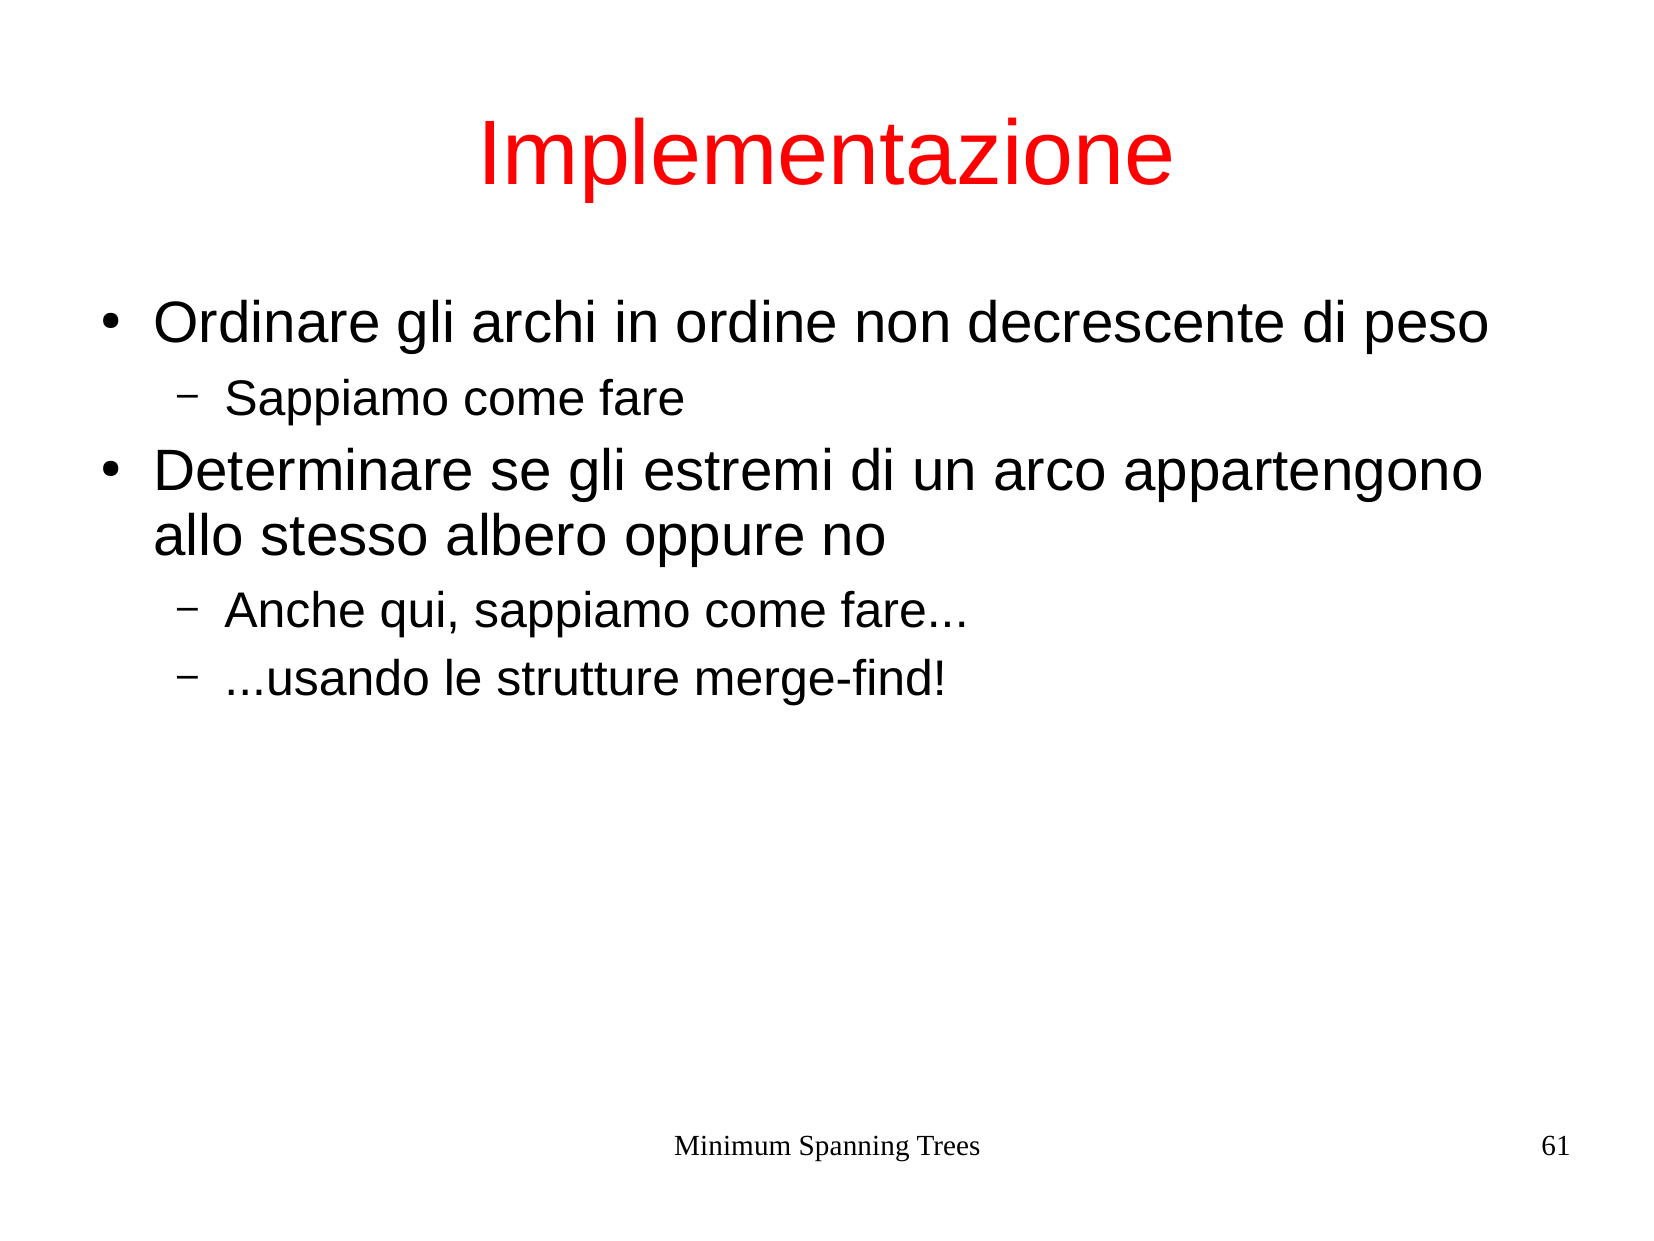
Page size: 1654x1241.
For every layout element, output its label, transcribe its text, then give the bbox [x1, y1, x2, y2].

title Implementazione [82, 49, 1571, 257]
list Ordinare gli archi in ordine non decrescente di peso Sappiamo come fare Determinare se gli estremi di un arco appartengono allo stesso albero oppure no Anche qui, sappiamo come fare... ...usando le strutture merge-find! [82, 290, 1571, 1109]
